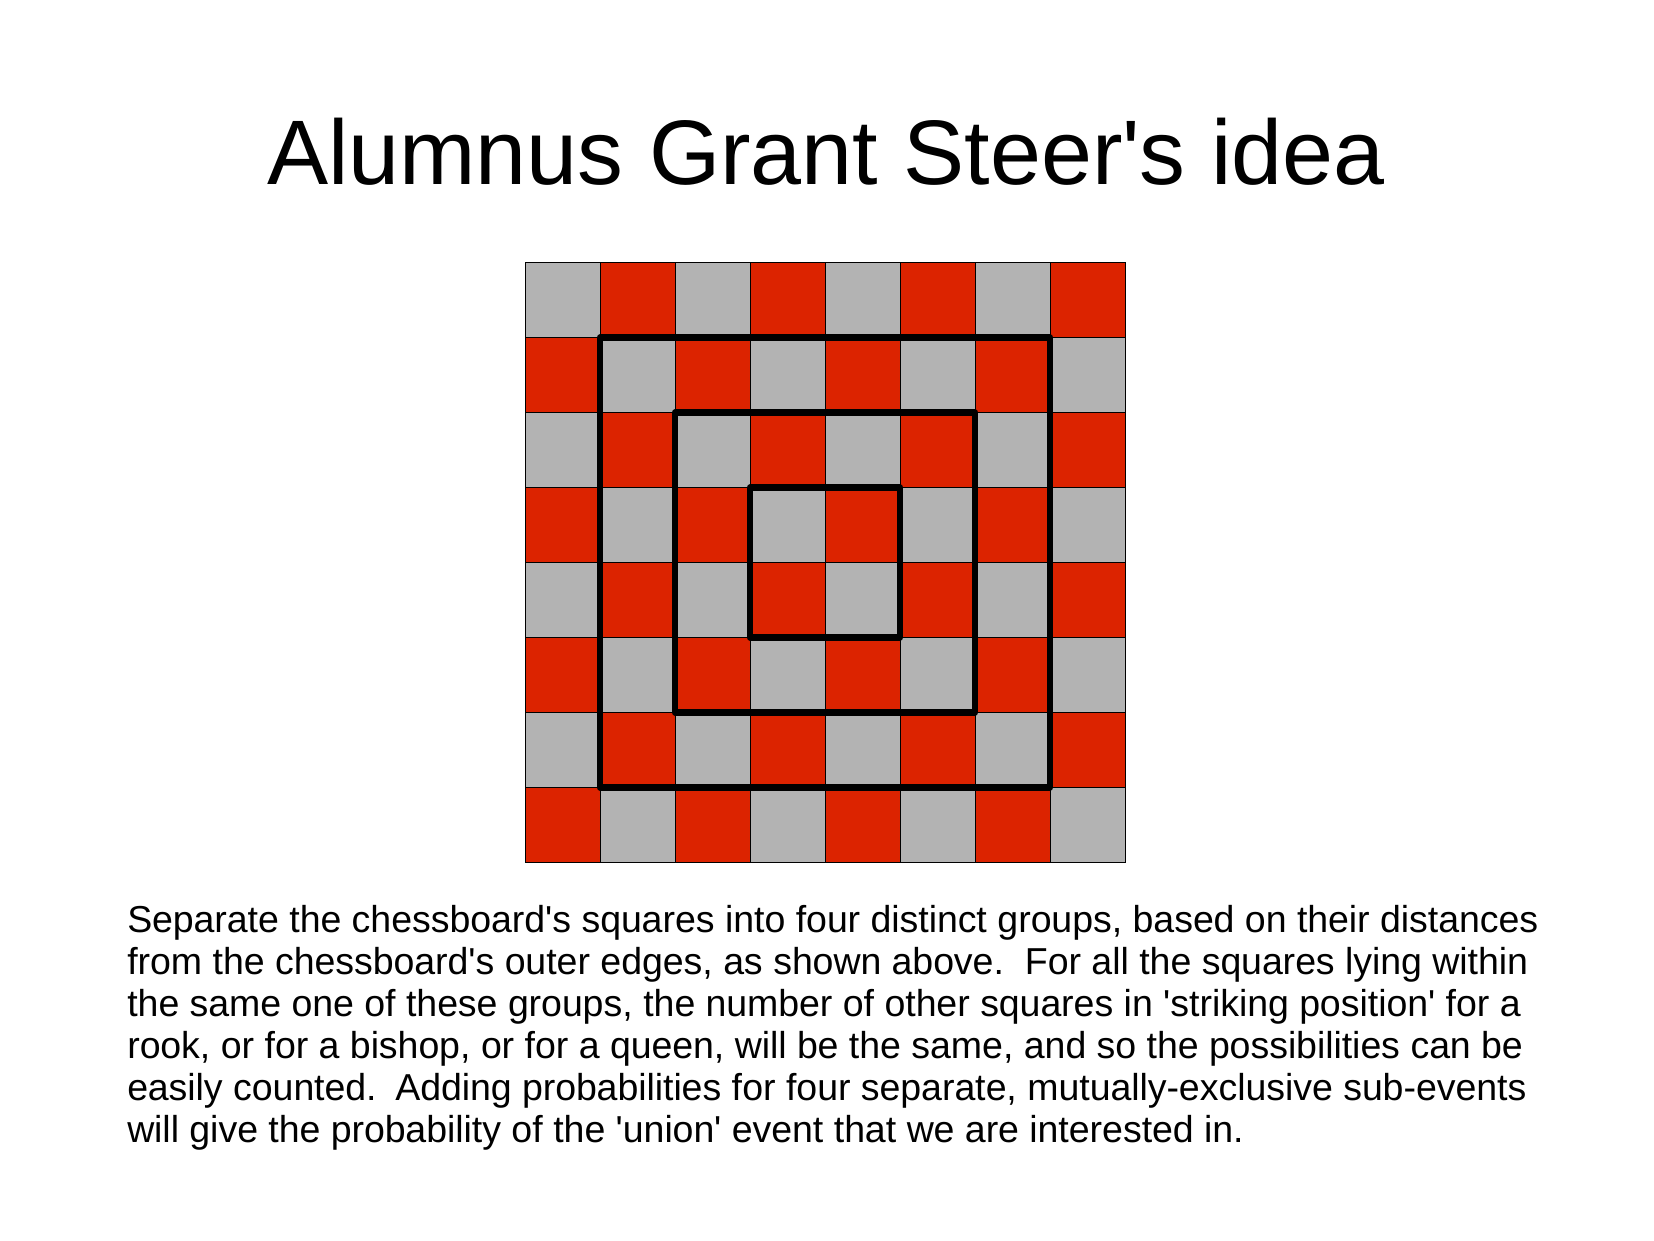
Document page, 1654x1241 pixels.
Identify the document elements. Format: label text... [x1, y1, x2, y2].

text_box [525, 262, 1126, 863]
text_box Separate the chessboard's squares into four distinct groups, based on their distances from the chessboard's outer edges, as shown above. For all the squares lying within the same one of these groups, the number of other squares in 'striking position' for a rook, or for a bishop, or for a queen, will be the same, and so the possibilities can be easily counted. Adding probabilities for four separate, mutually-exclusive sub-events will give the probability of the 'union' event that we are interested in. [112, 891, 1554, 1159]
title Alumnus Grant Steer's idea [82, 49, 1571, 257]
